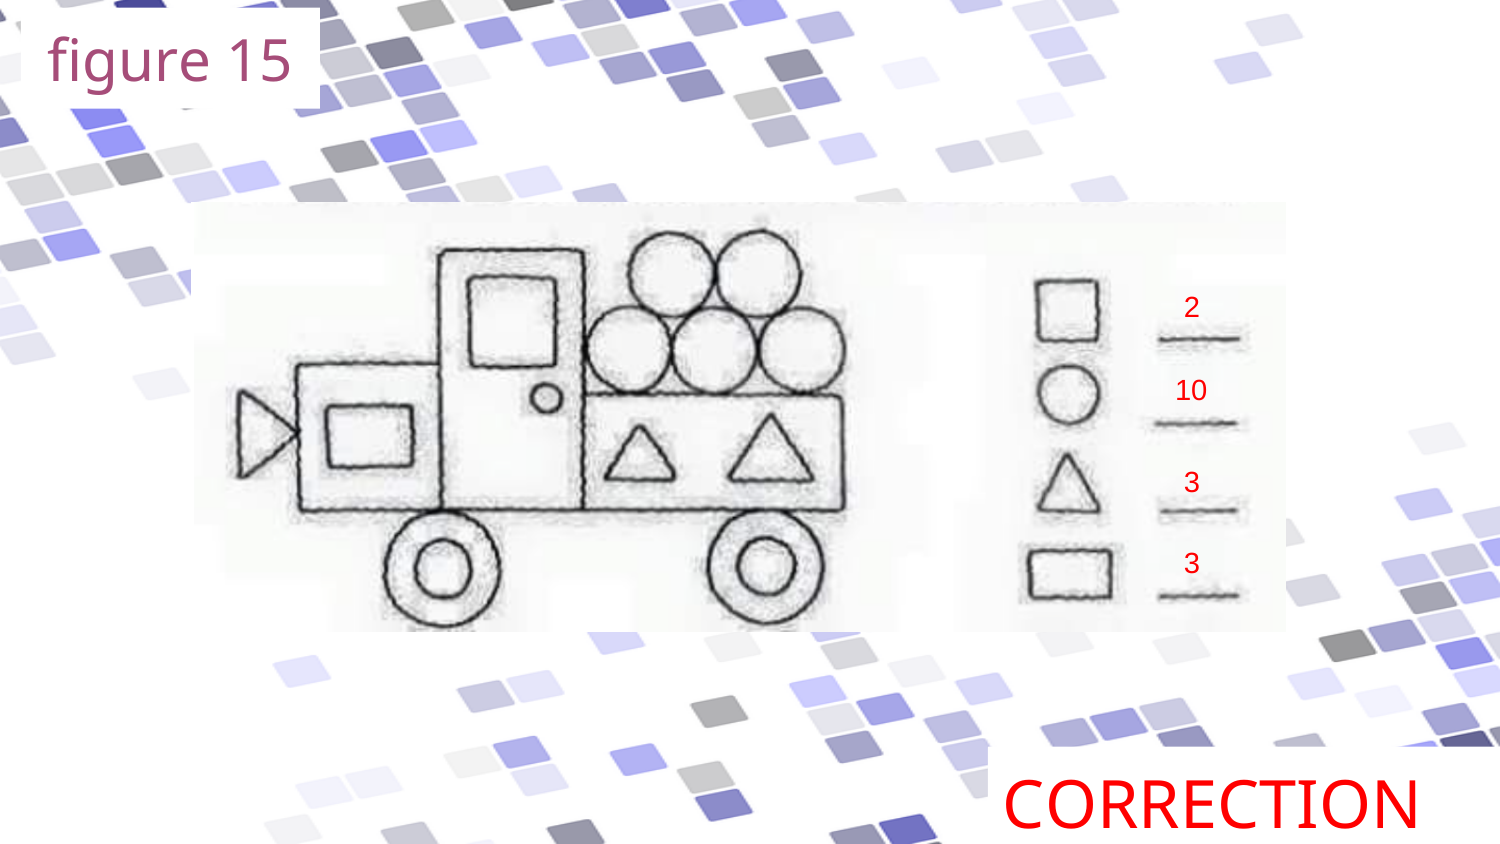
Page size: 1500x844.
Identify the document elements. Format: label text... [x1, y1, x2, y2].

picture [0, 0, 1500, 844]
text_box CORRECTION [987, 746, 1500, 844]
text_box 3 [1168, 448, 1221, 515]
text_box 10 [1160, 356, 1230, 422]
text_box figure 15 [20, 7, 320, 109]
text_box 2 [1168, 273, 1221, 339]
text_box 3 [1168, 529, 1221, 595]
